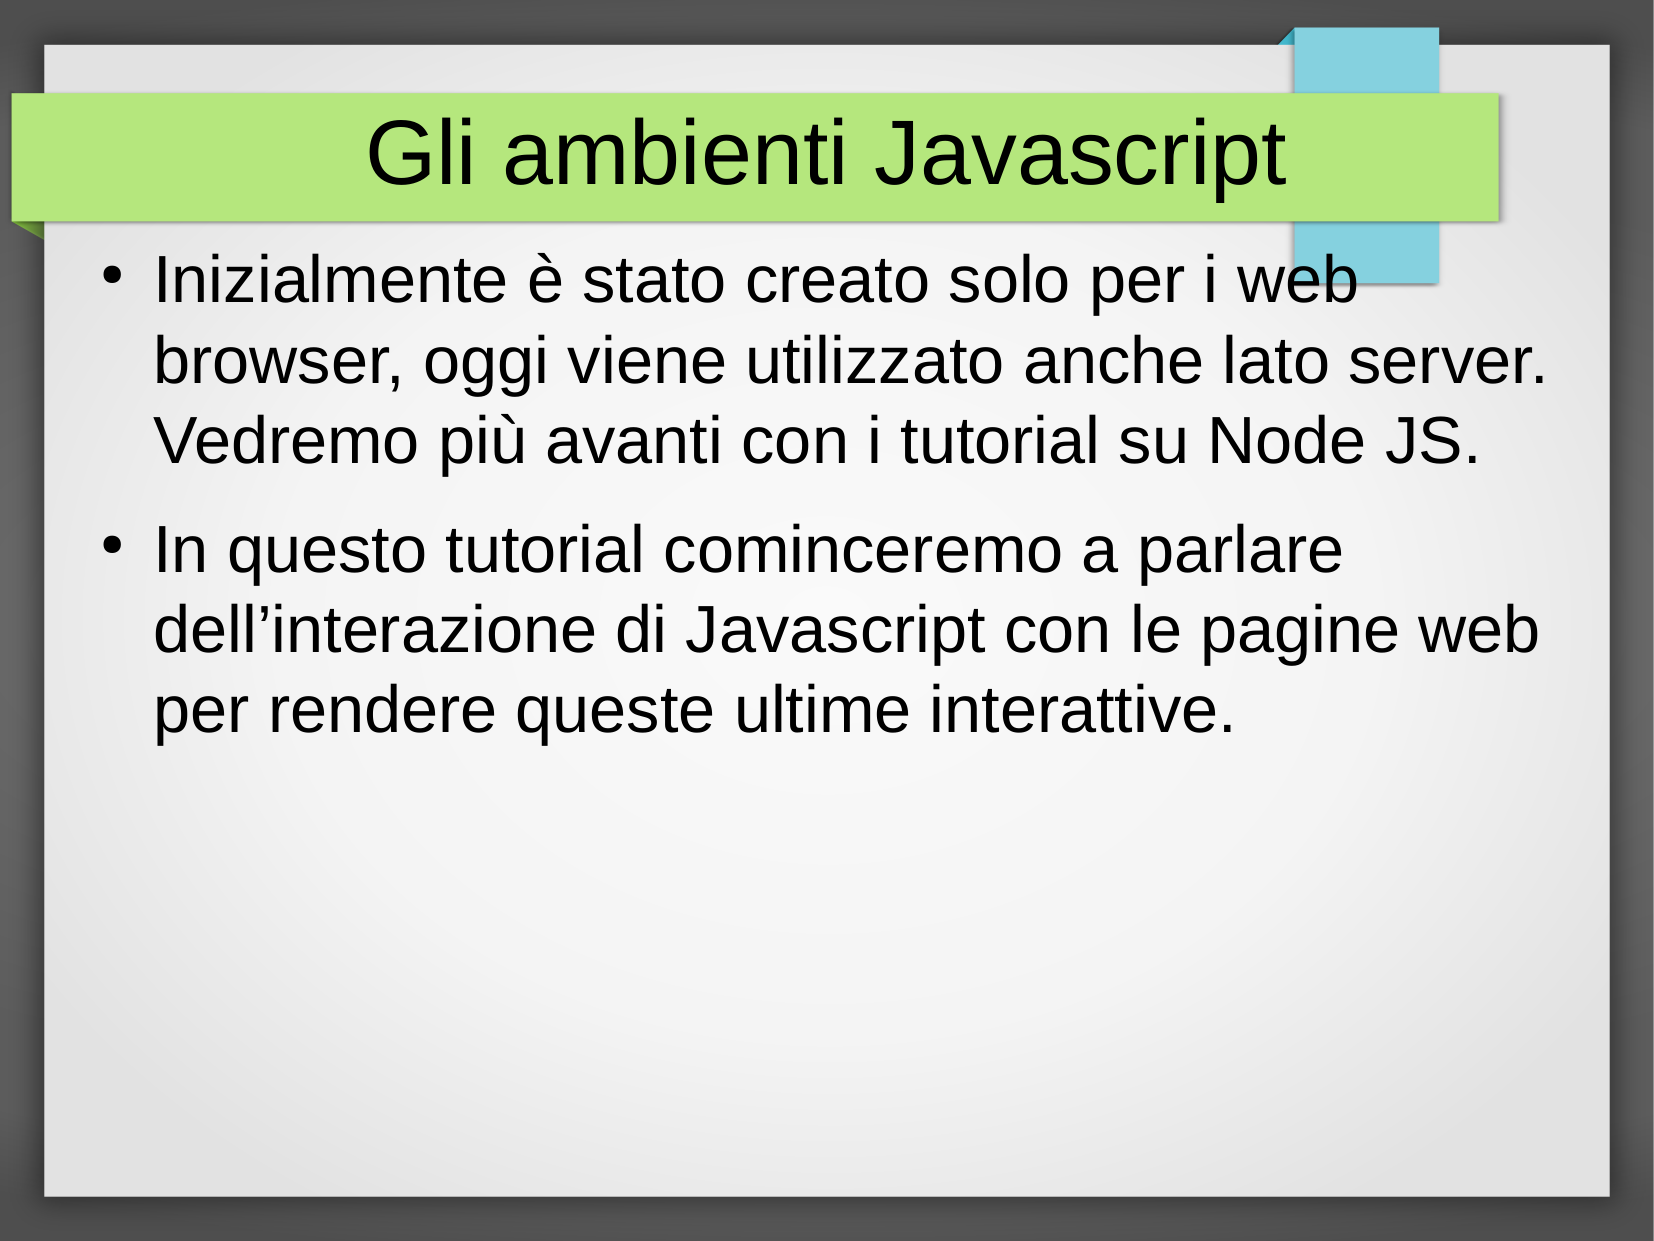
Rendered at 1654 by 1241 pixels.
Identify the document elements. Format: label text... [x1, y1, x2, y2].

list Inizialmente è stato creato solo per i web browser, oggi viene utilizzato anche lato server. Vedremo più avanti con i tutorial su Node JS. In questo tutorial cominceremo a parlare dell’interazione di Javascript con le pagine web per rendere queste ultime interattive. [82, 257, 1571, 1182]
picture [0, 0, 1654, 1241]
title Gli ambienti Javascript [82, 49, 1571, 257]
